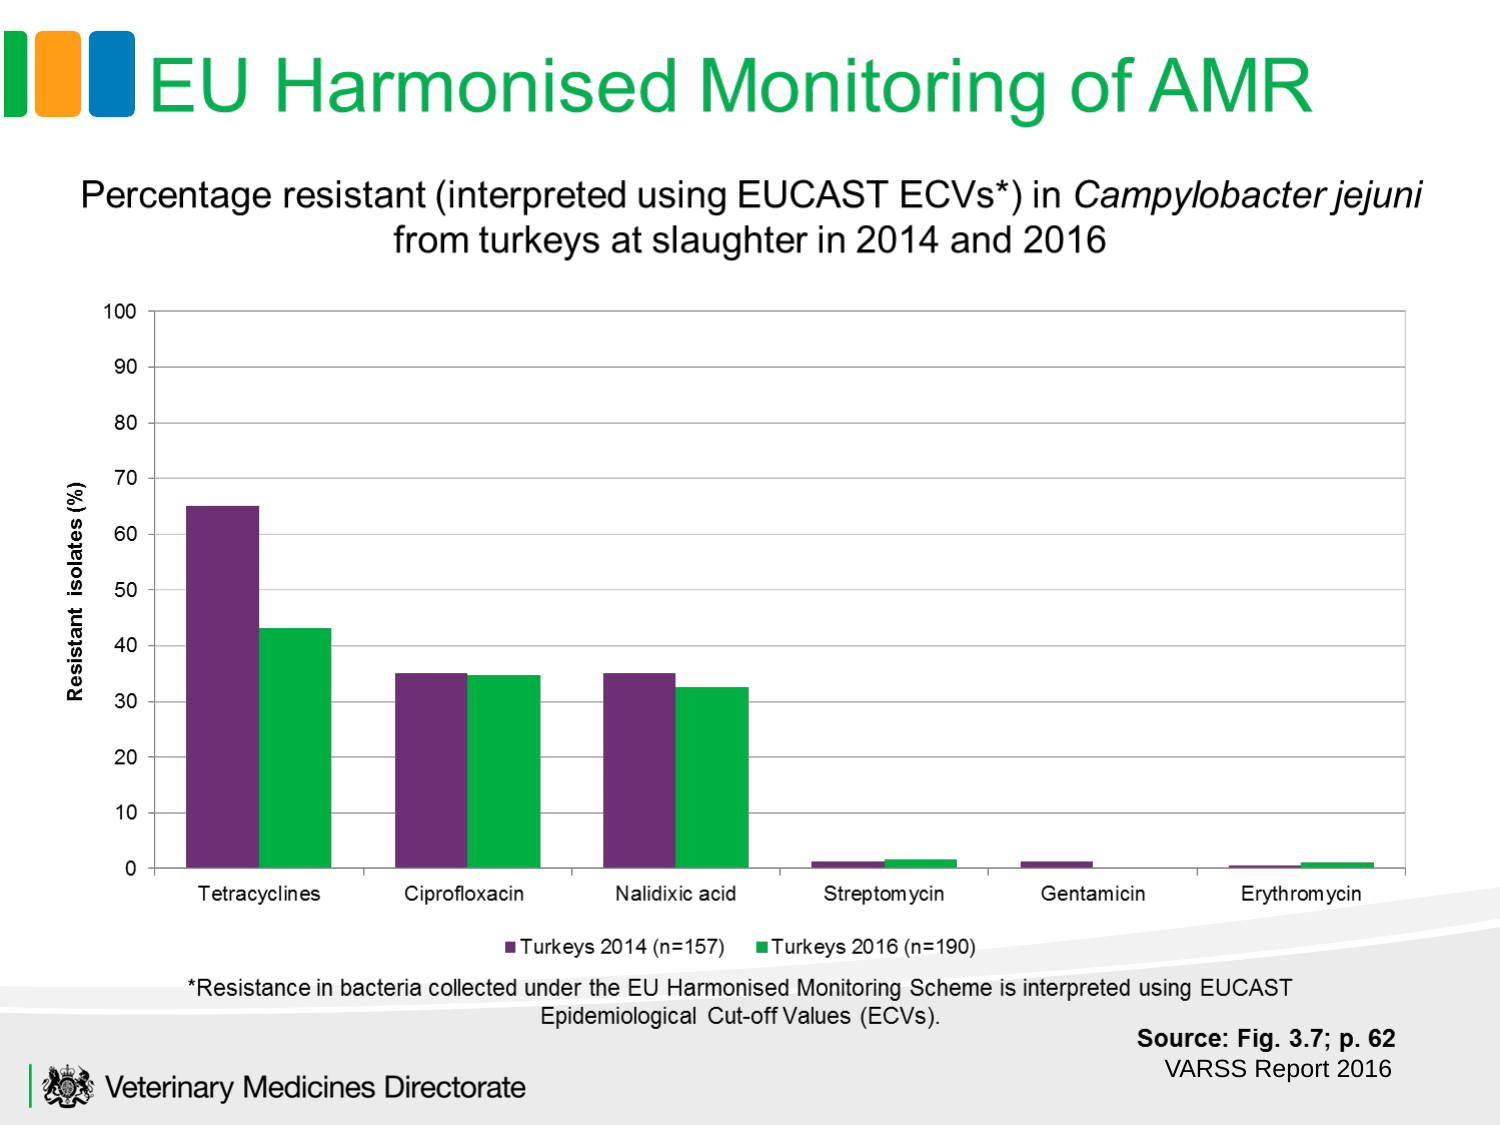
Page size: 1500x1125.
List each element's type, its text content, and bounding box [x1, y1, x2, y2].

text_box VARSS Report 2016 [1149, 1045, 1410, 1091]
picture [12, 16, 1488, 1109]
